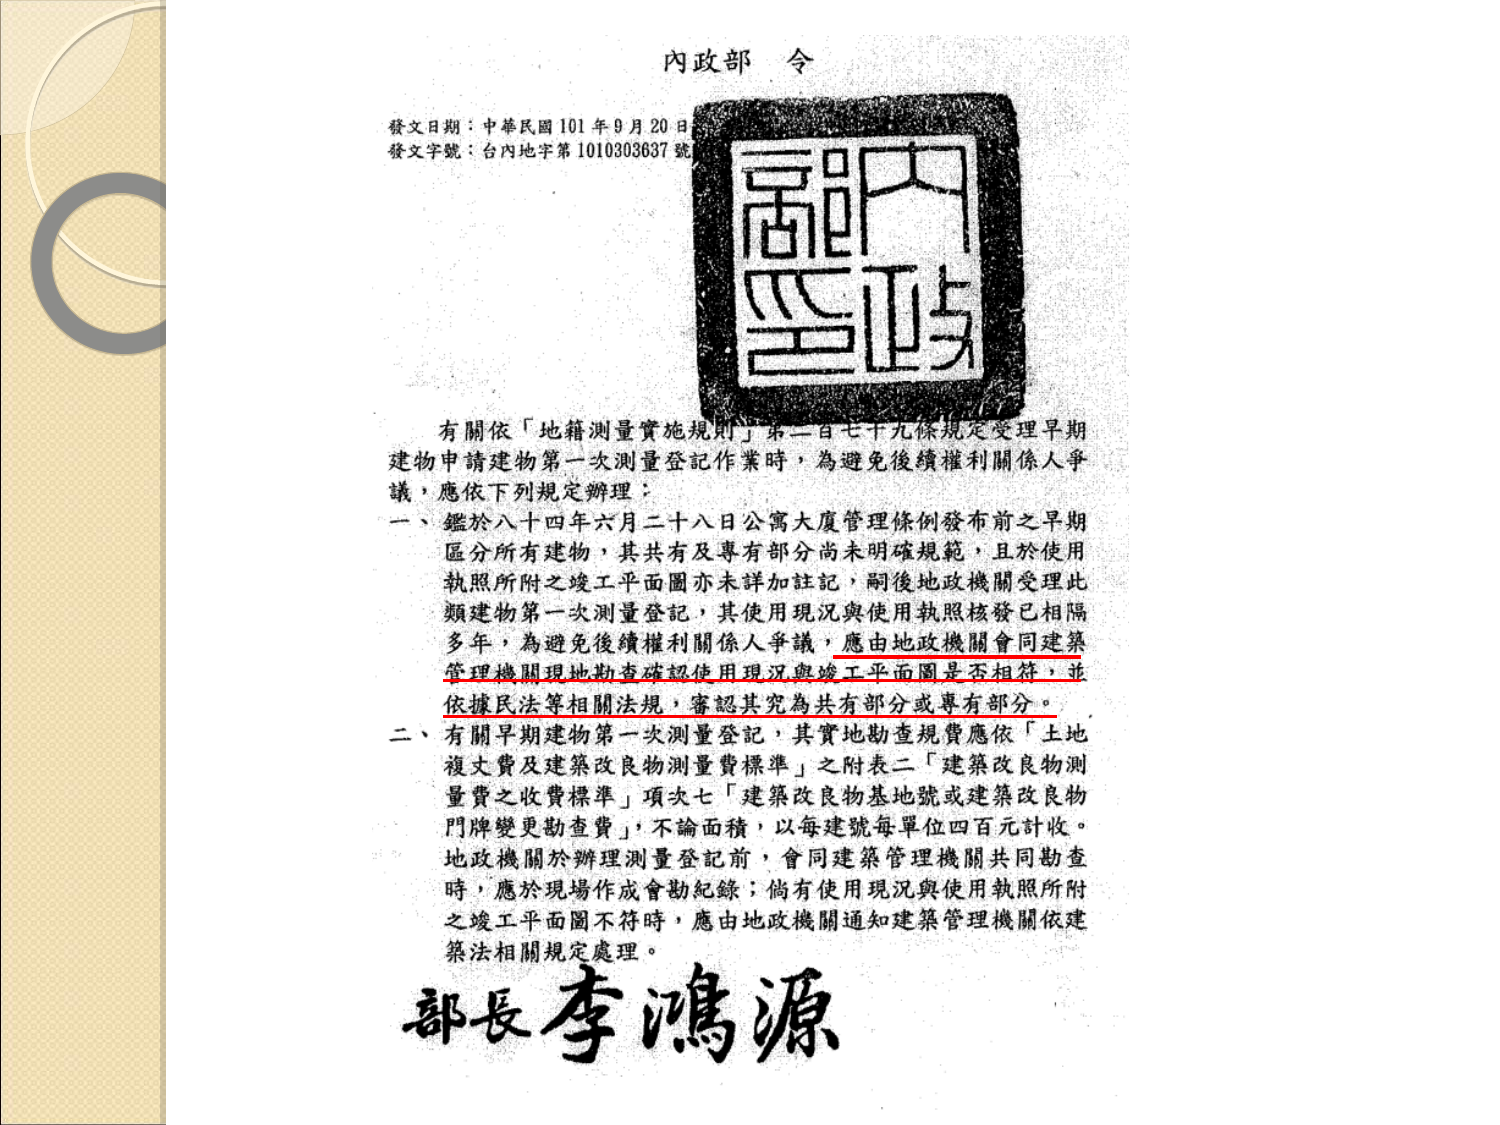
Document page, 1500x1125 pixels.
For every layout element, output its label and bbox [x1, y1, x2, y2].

picture [372, 35, 1130, 1122]
